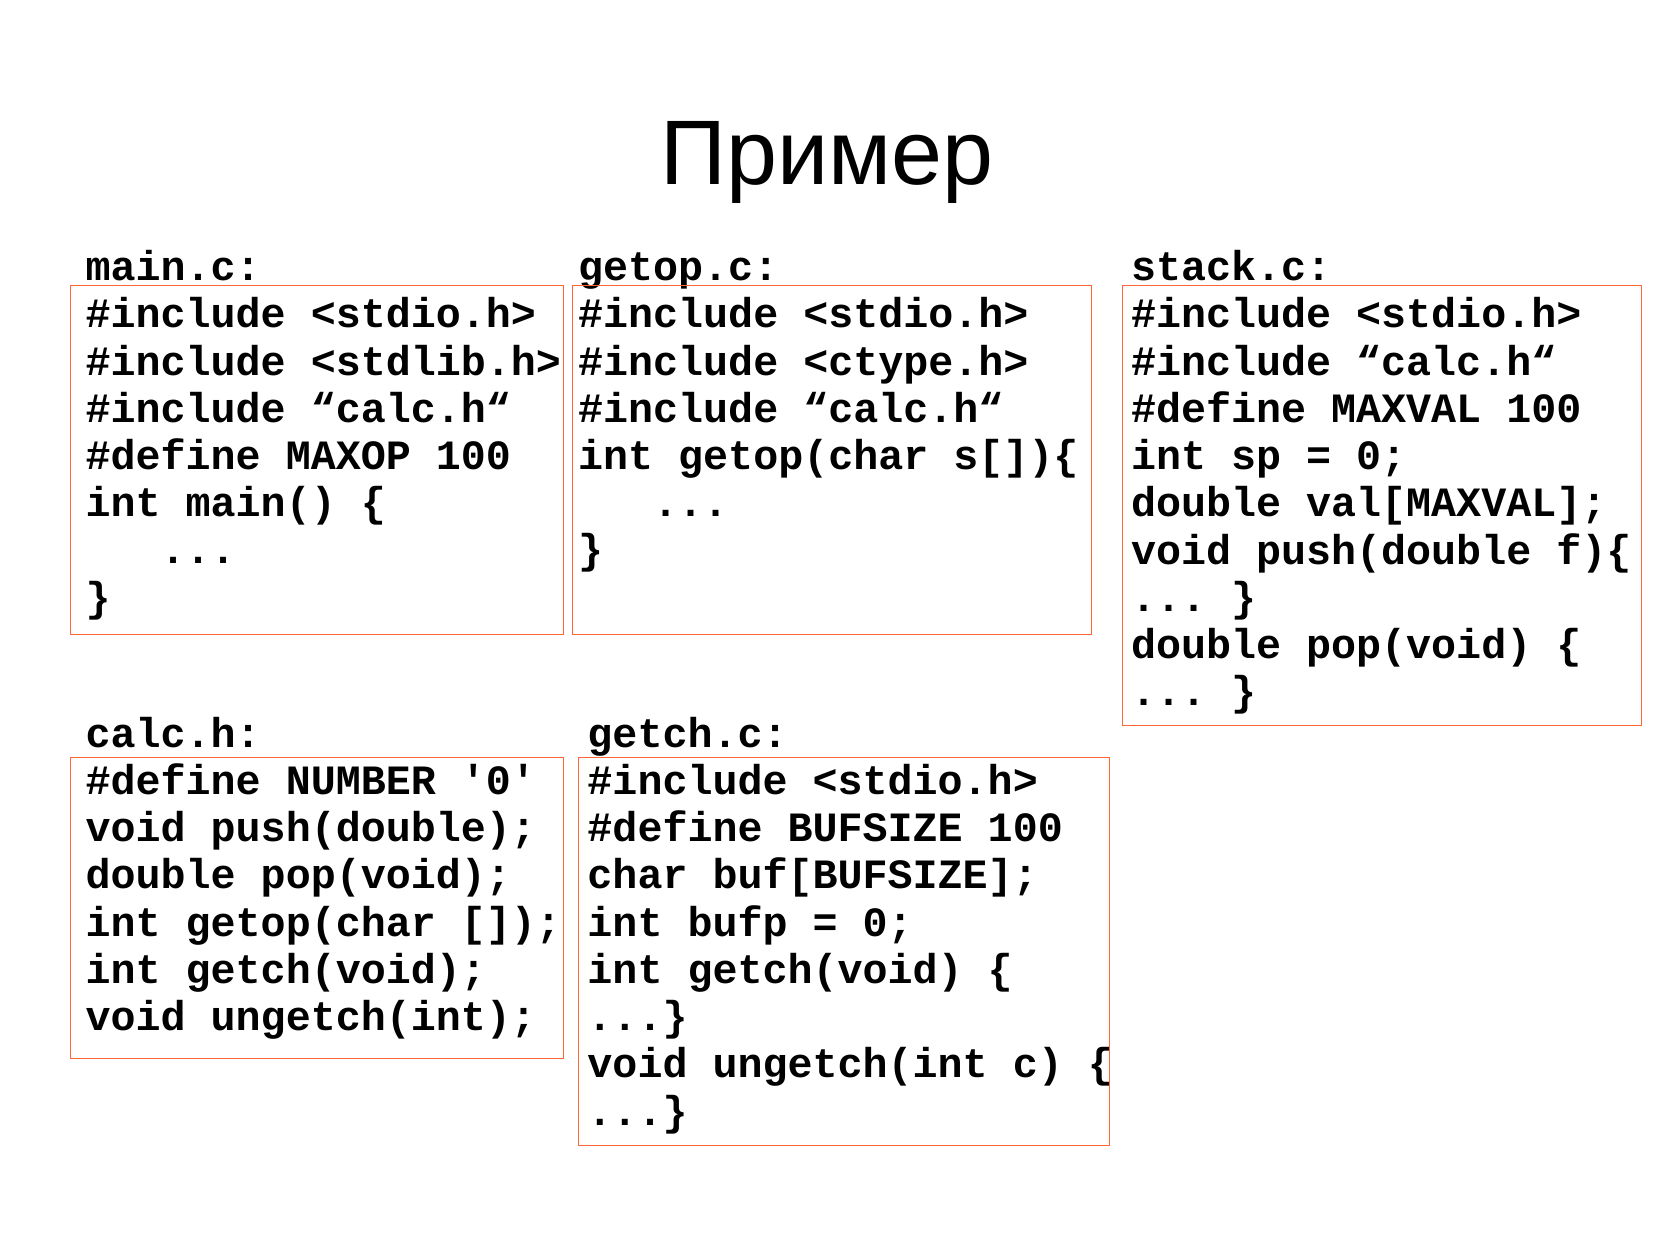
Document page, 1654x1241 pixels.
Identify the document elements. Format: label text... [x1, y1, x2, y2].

text_box getch.c: #include <stdio.h> #define BUFSIZE 100 char buf[BUFSIZE]; int bufp = 0; int getch(void) { ...} void ungetch(int c) { ...} [572, 705, 1150, 1150]
text_box stack.c: #include <stdio.h> #include “calc.h“ #define MAXVAL 100 int sp = 0; double val[MAXVAL]; void push(double f){ ... } double pop(void) { ... } [1123, 286, 1641, 725]
text_box getop.c: #include <stdio.h> #include <ctype.h> #include “calc.h“ int getop(char s[]){ ... } [563, 238, 1116, 635]
text_box calc.h: #define NUMBER '0' void push(double); double pop(void); int getop(char []); int getch(void); void ungetch(int); [71, 758, 563, 1058]
text_box calc.h: #define NUMBER '0' void push(double); double pop(void); int getop(char []); int getch(void); void ungetch(int); [70, 704, 593, 1101]
text_box main.c: #include <stdio.h> #include <stdlib.h> #include “calc.h“ #define MAXOP 100 int main() { ... } [70, 238, 563, 285]
text_box stack.c: #include <stdio.h> #include “calc.h“ #define MAXVAL 100 int sp = 0; double val[MAXVAL]; void push(double f){ ... } double pop(void) { ... } [1116, 238, 1654, 732]
text_box main.c: #include <stdio.h> #include <stdlib.h> #include “calc.h“ #define MAXOP 100 int main() { ... } [71, 286, 563, 634]
text_box getop.c: #include <stdio.h> #include <ctype.h> #include “calc.h“ int getop(char s[]){ ... } [573, 286, 1091, 634]
title Пример [82, 49, 1571, 238]
